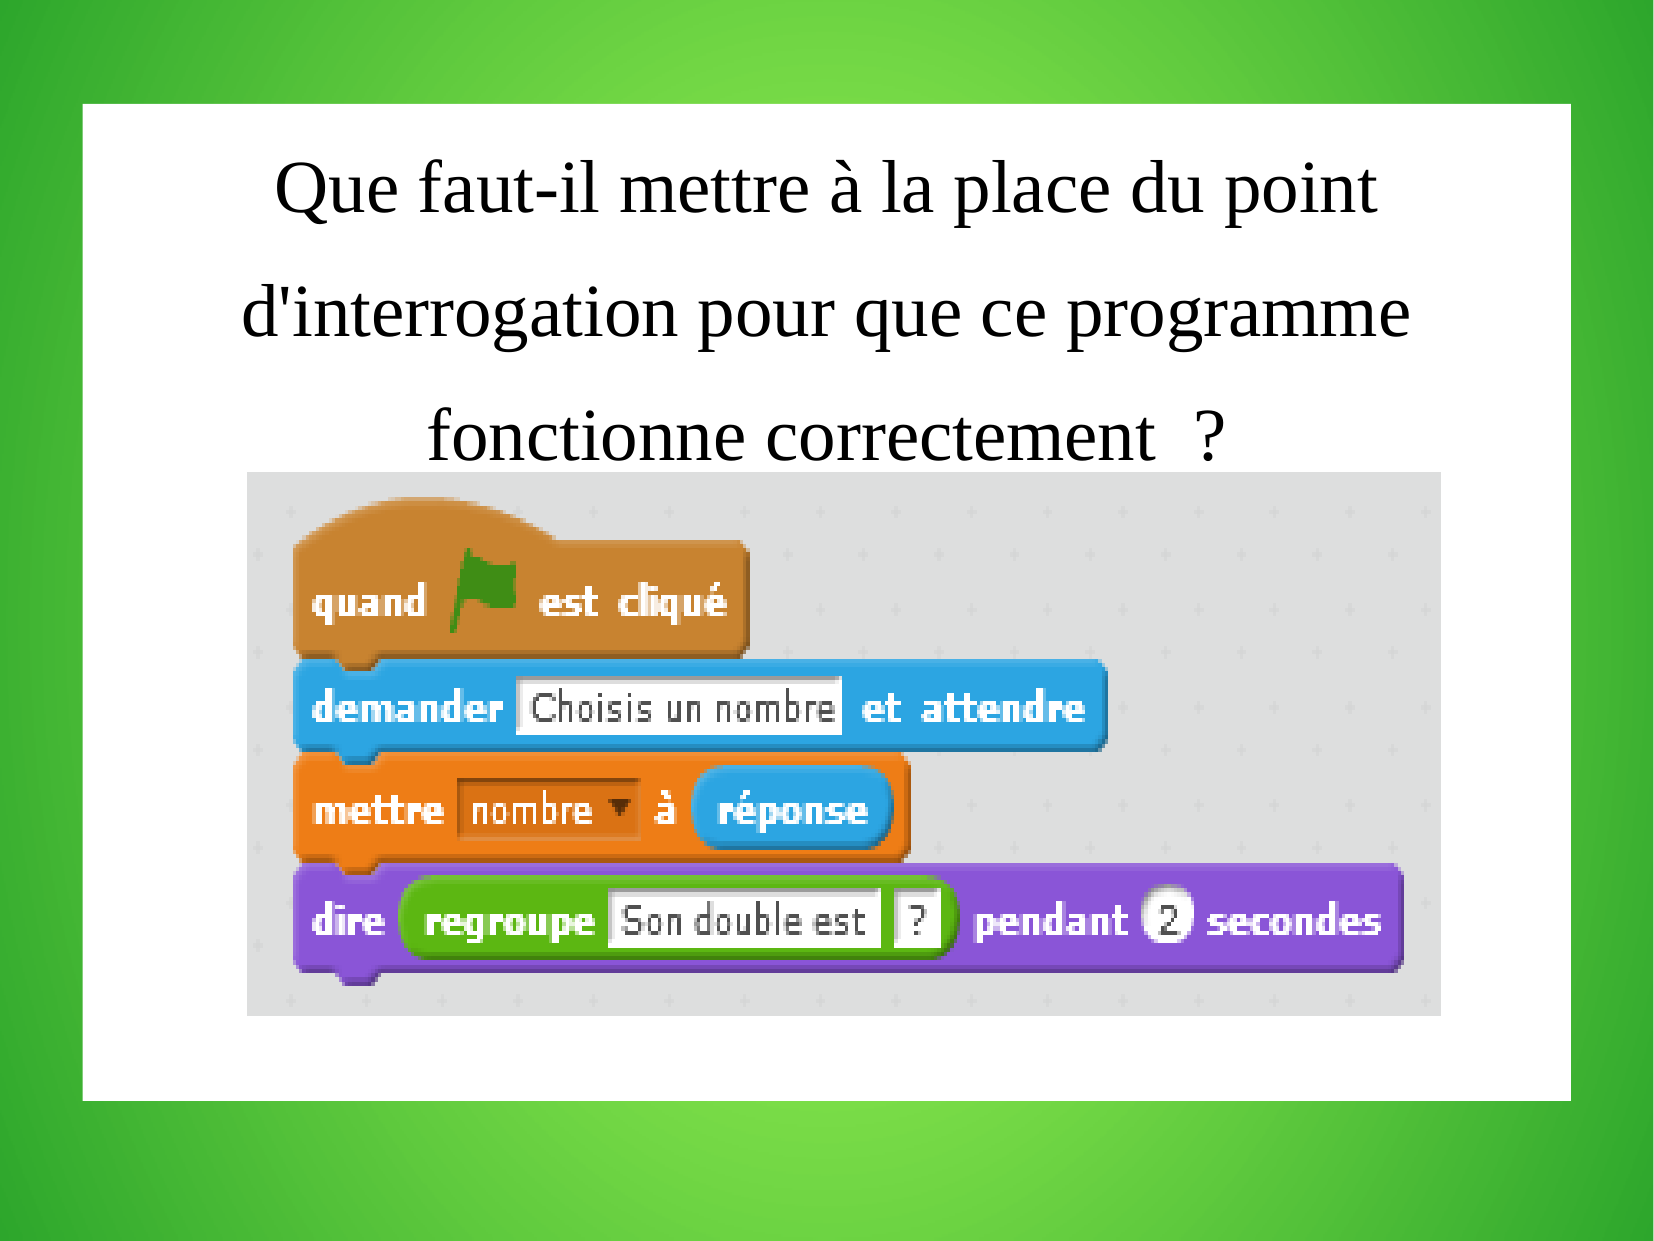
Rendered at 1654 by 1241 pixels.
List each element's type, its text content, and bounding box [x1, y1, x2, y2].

picture [0, 0, 1654, 1241]
text_box Que faut-il mettre à la place du point d'interrogation pour que ce programme fonctionne correctement ? [82, 124, 1571, 1081]
